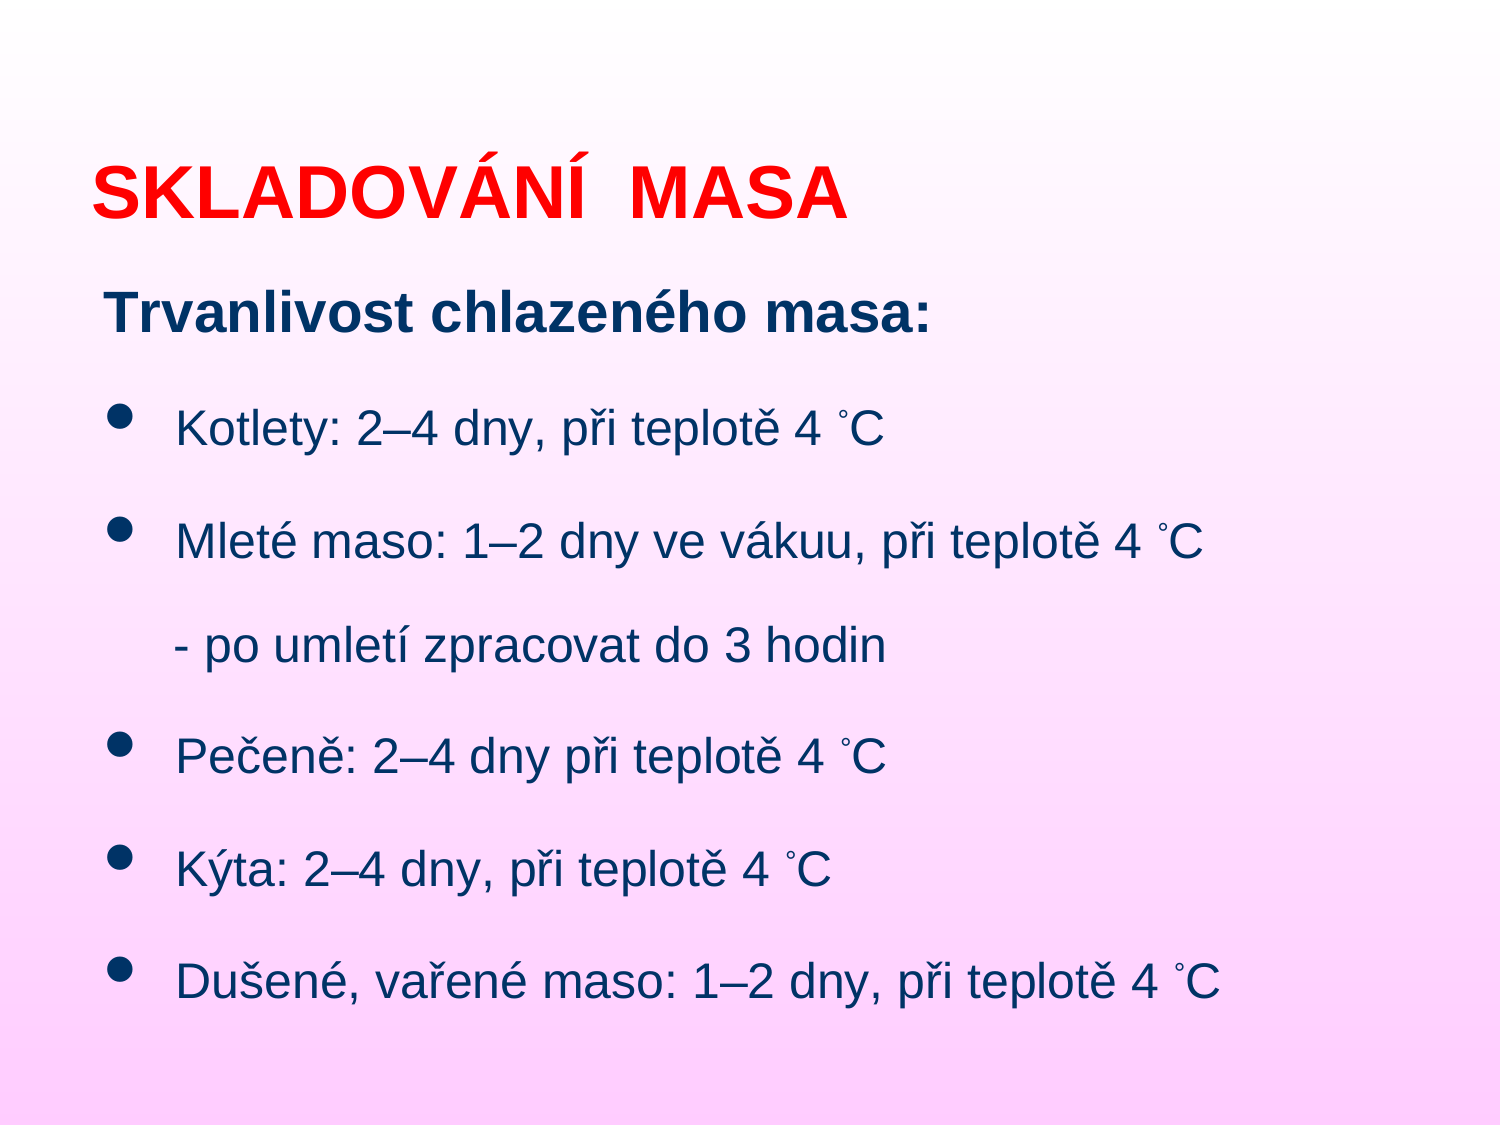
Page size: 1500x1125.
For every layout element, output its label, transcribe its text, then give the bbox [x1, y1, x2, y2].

list Trvanlivost chlazeného masa: Kotlety: 2–4 dny, při teplotě 4 °C Mleté maso: 1–2 dny ve vákuu, při teplotě 4 °C - po umletí zpracovat do 3 hodin Pečeně: 2–4 dny při teplotě 4 °C Kýta: 2–4 dny, při teplotě 4 °C Dušené, vařené maso: 1–2 dny, při teplotě 4 °C [88, 267, 1471, 1125]
title SKLADOVÁNÍ MASA [76, 78, 1353, 242]
